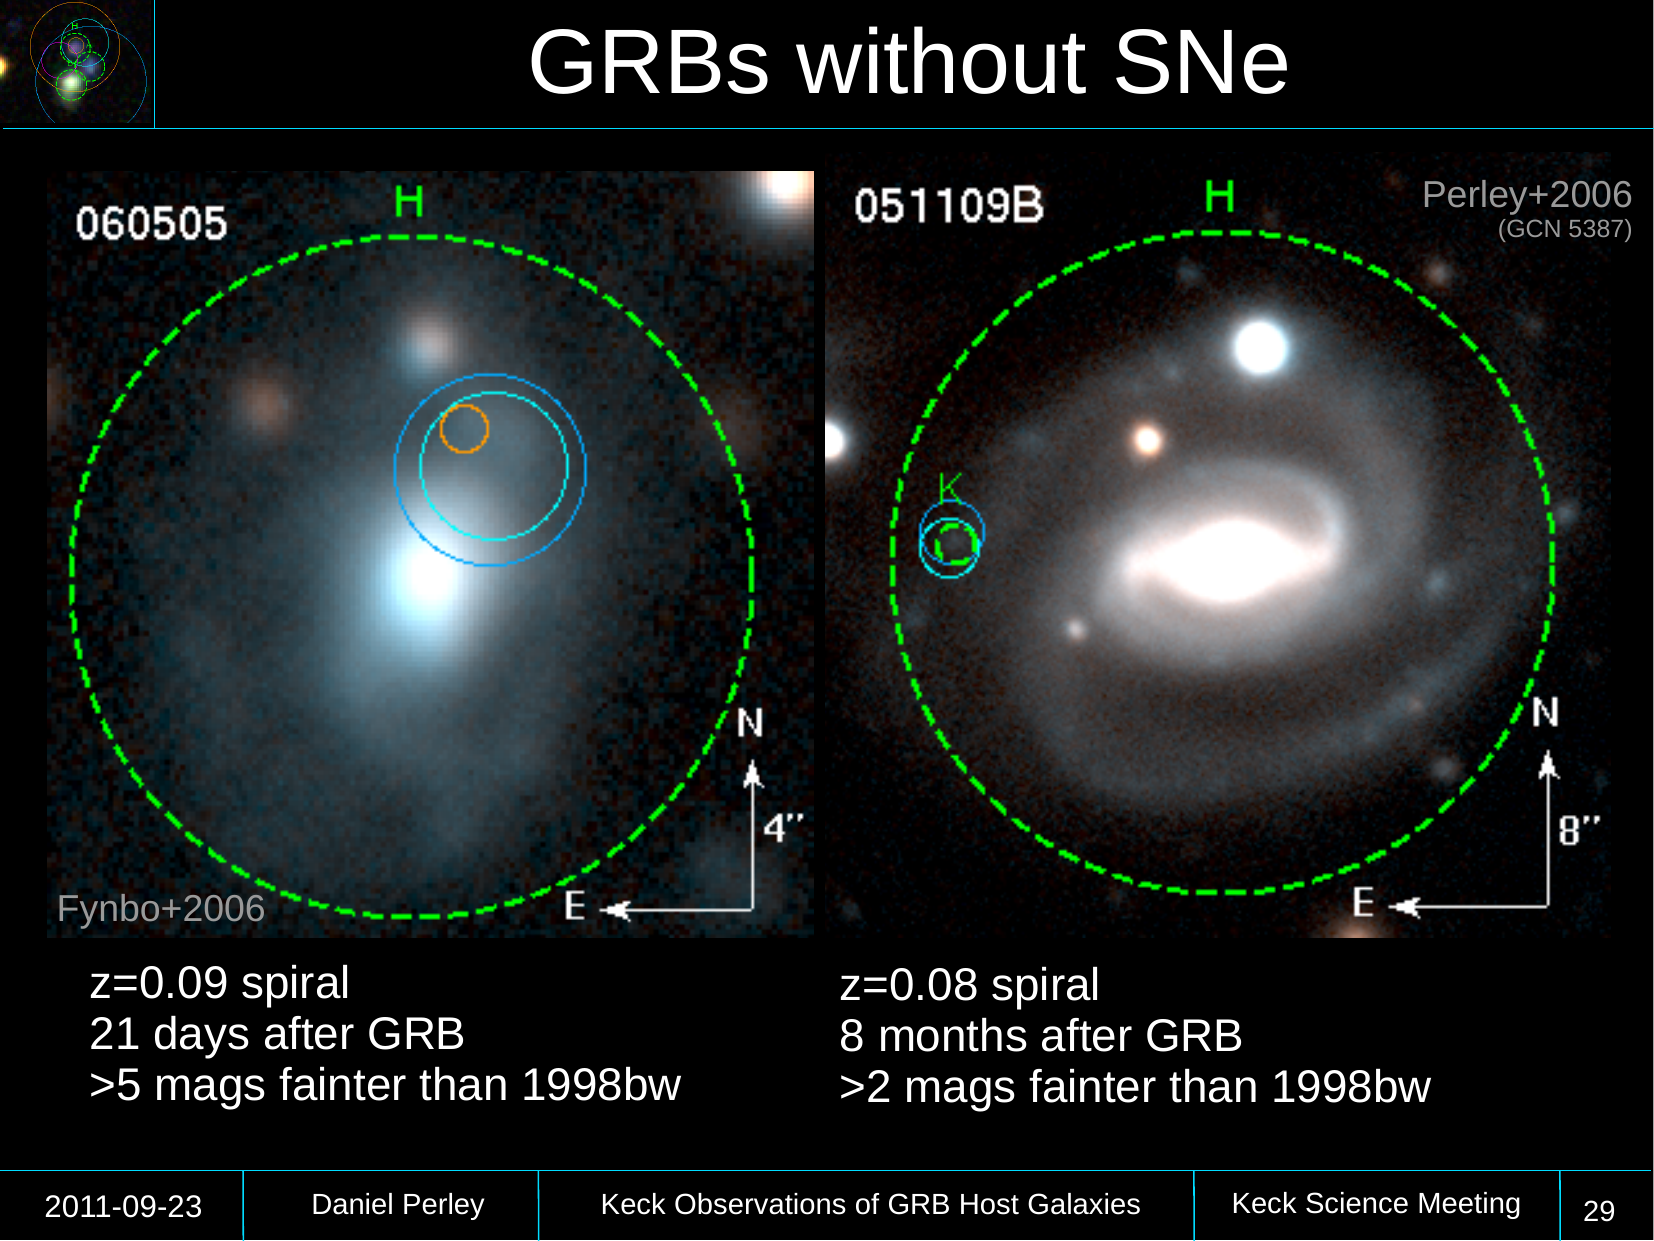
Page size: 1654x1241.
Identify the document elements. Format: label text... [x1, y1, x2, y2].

picture [47, 171, 814, 938]
picture [825, 152, 1611, 938]
text_box Fynbo+2006 [41, 880, 401, 954]
title GRBs without SNe [165, 10, 1654, 114]
text_box Perley+2006 (GCN 5387) [1288, 165, 1648, 251]
text_box z=0.09 spiral 21 days after GRB >5 mags fainter than 1998bw [75, 949, 788, 1140]
picture [0, 0, 151, 123]
text_box z=0.08 spiral 8 months after GRB >2 mags fainter than 1998bw [825, 951, 1538, 1120]
